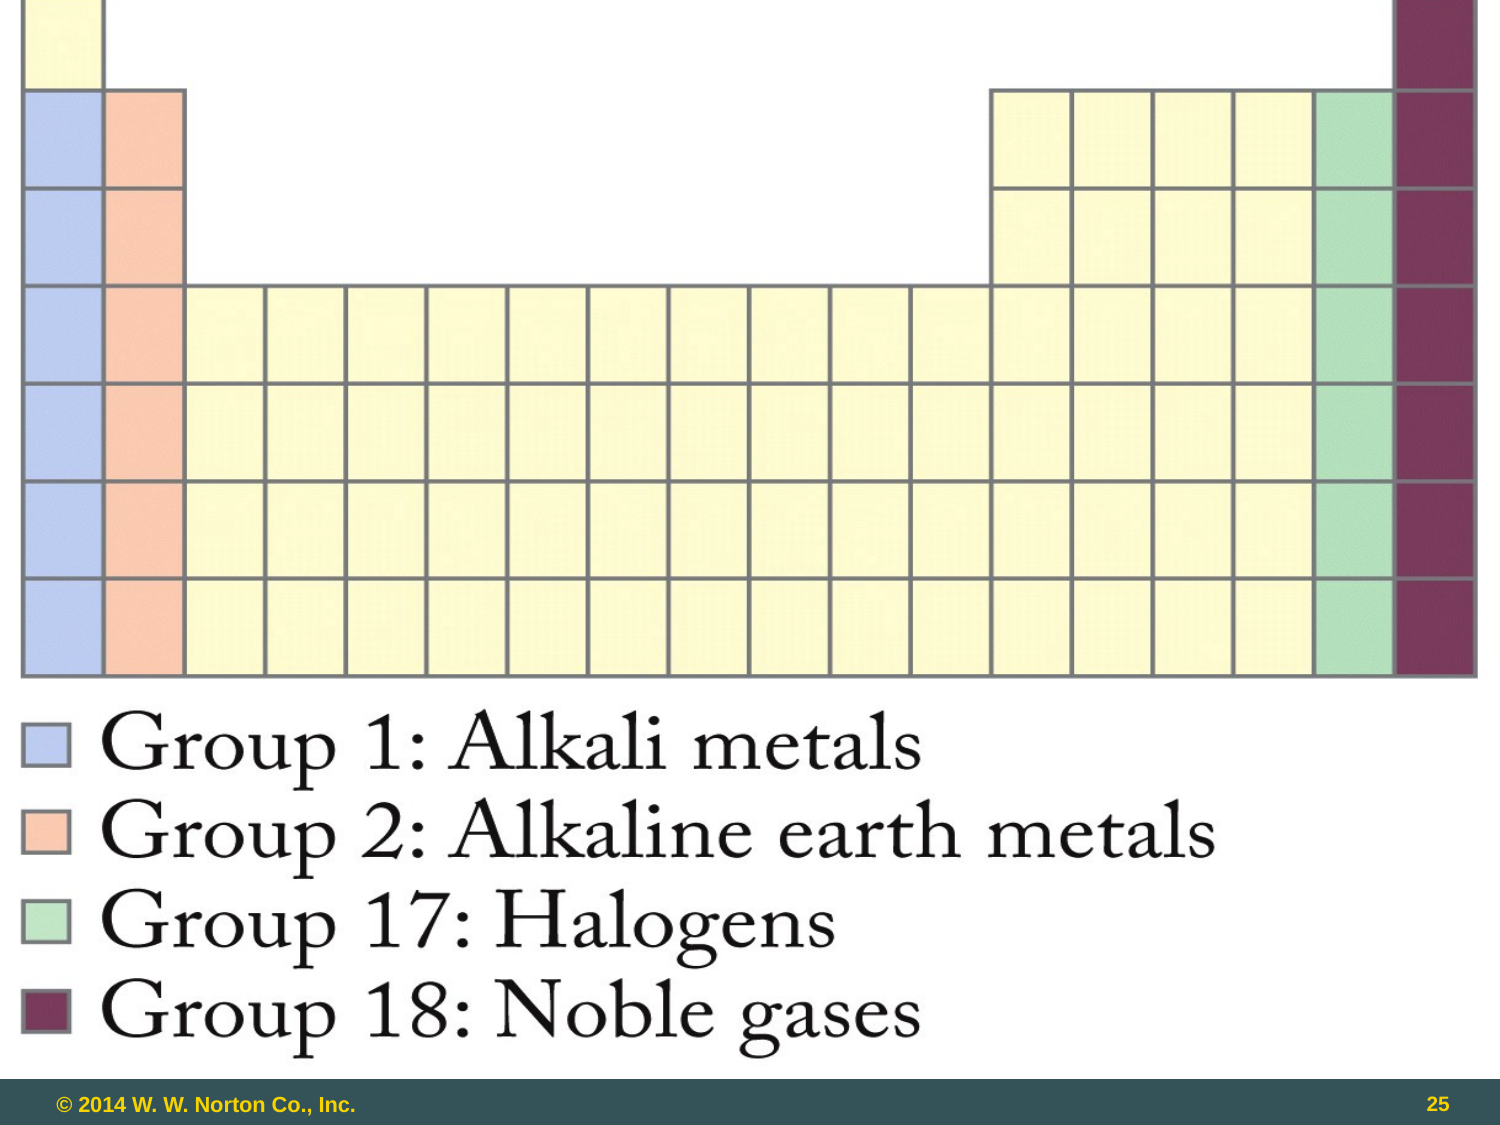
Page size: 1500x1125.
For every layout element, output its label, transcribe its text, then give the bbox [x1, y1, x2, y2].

picture [0, 0, 1500, 1075]
slide_number <number> [1411, 1086, 1468, 1119]
